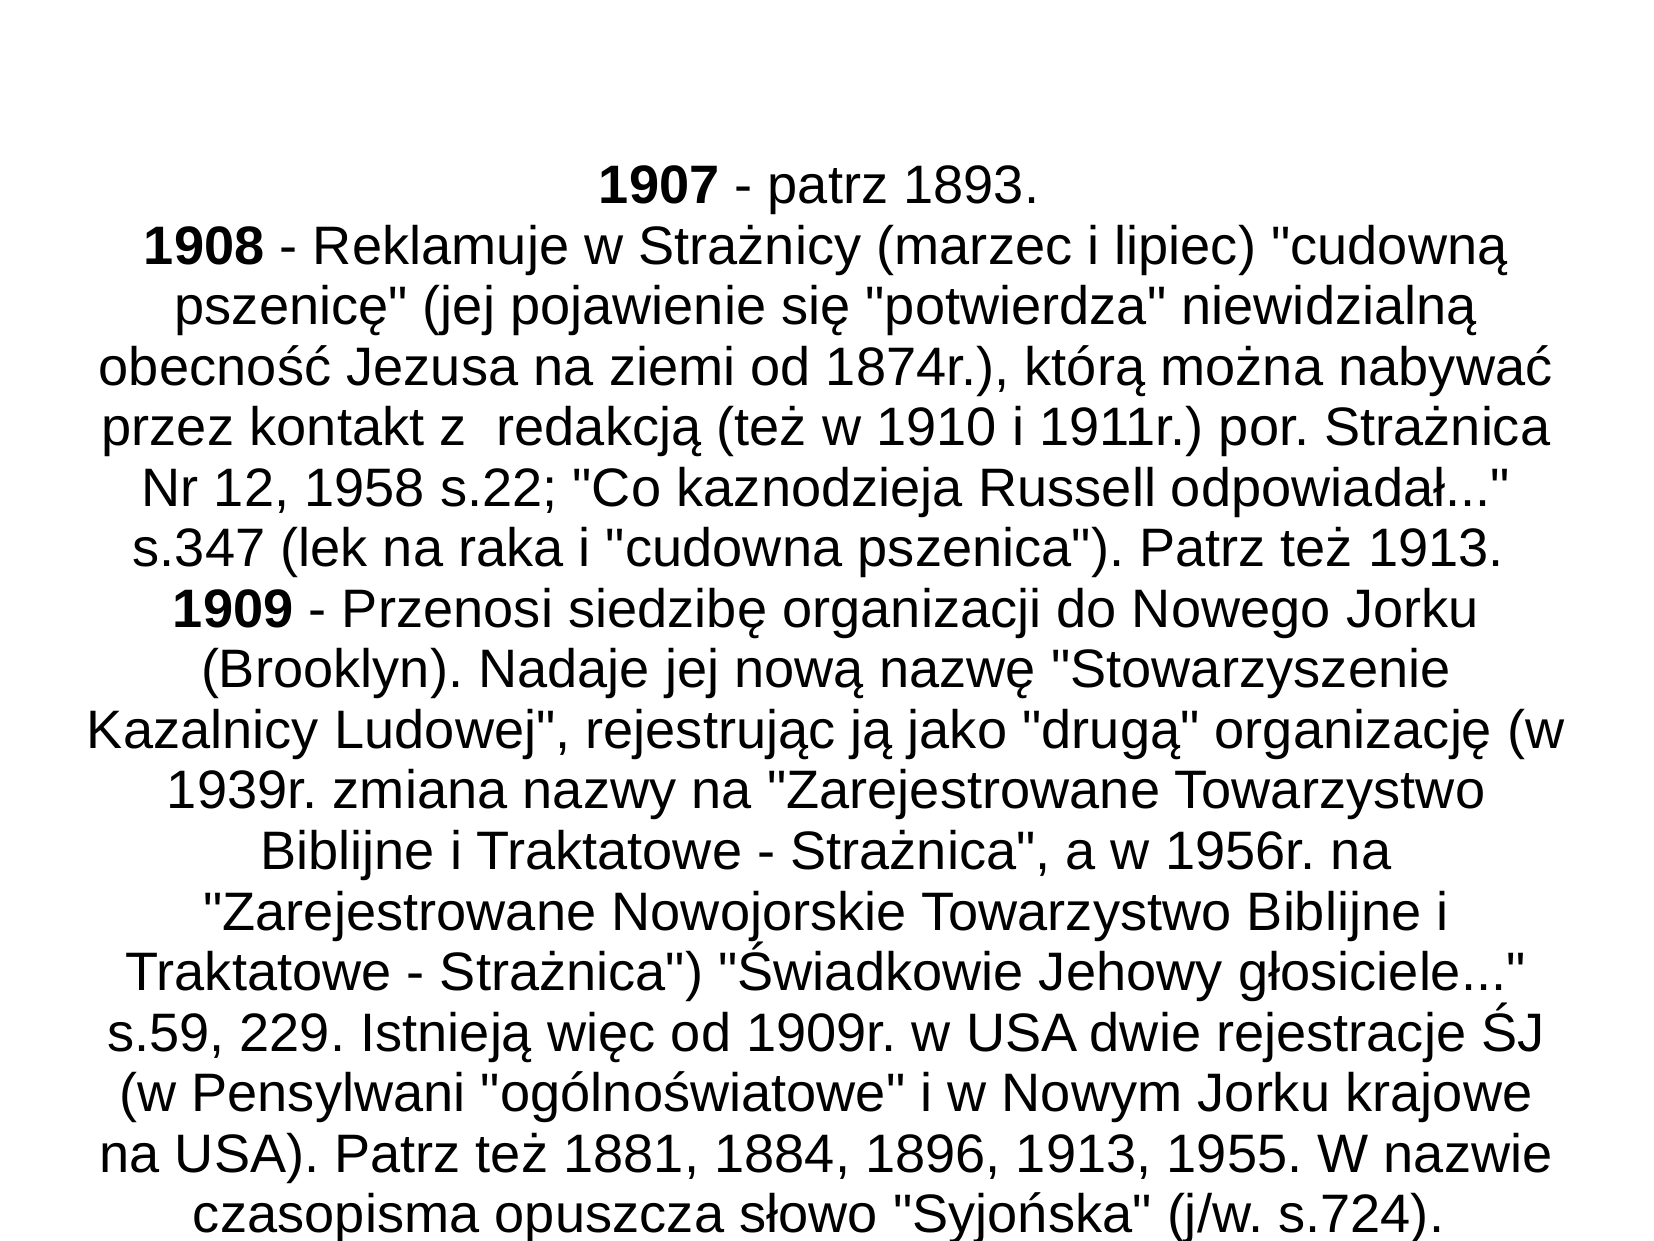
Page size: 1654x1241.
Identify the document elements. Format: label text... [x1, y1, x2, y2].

subtitle 1907 - patrz 1893. 1908 - Reklamuje w Strażnicy (marzec i lipiec) "cudowną pszenicę" (jej pojawienie się "potwierdza" niewidzialną obecność Jezusa na ziemi od 1874r.), którą można nabywać przez kontakt z redakcją (też w 1910 i 1911r.) por. Strażnica Nr 12, 1958 s.22; "Co kaznodzieja Russell odpowiadał..." s.347 (lek na raka i "cudowna pszenica"). Patrz też 1913. 1909 - Przenosi siedzibę organizacji do Nowego Jorku (Brooklyn). Nadaje jej nową nazwę "Stowarzyszenie Kazalnicy Ludowej", rejestrując ją jako "drugą" organizację (w 1939r. zmiana nazwy na "Zarejestrowane Towarzystwo Biblijne i Traktatowe - Strażnica", a w 1956r. na "Zarejestrowane Nowojorskie Towarzystwo Biblijne i Traktatowe - Strażnica") "Świadkowie Jehowy głosiciele..." s.59, 229. Istnieją więc od 1909r. w USA dwie rejestracje ŚJ (w Pensylwani "ogólnoświatowe" i w Nowym Jorku krajowe na USA). Patrz też 1881, 1884, 1896, 1913, 1955. W nazwie czasopisma opuszcza słowo "Syjońska" (j/w. s.724). [82, 152, 1571, 1241]
